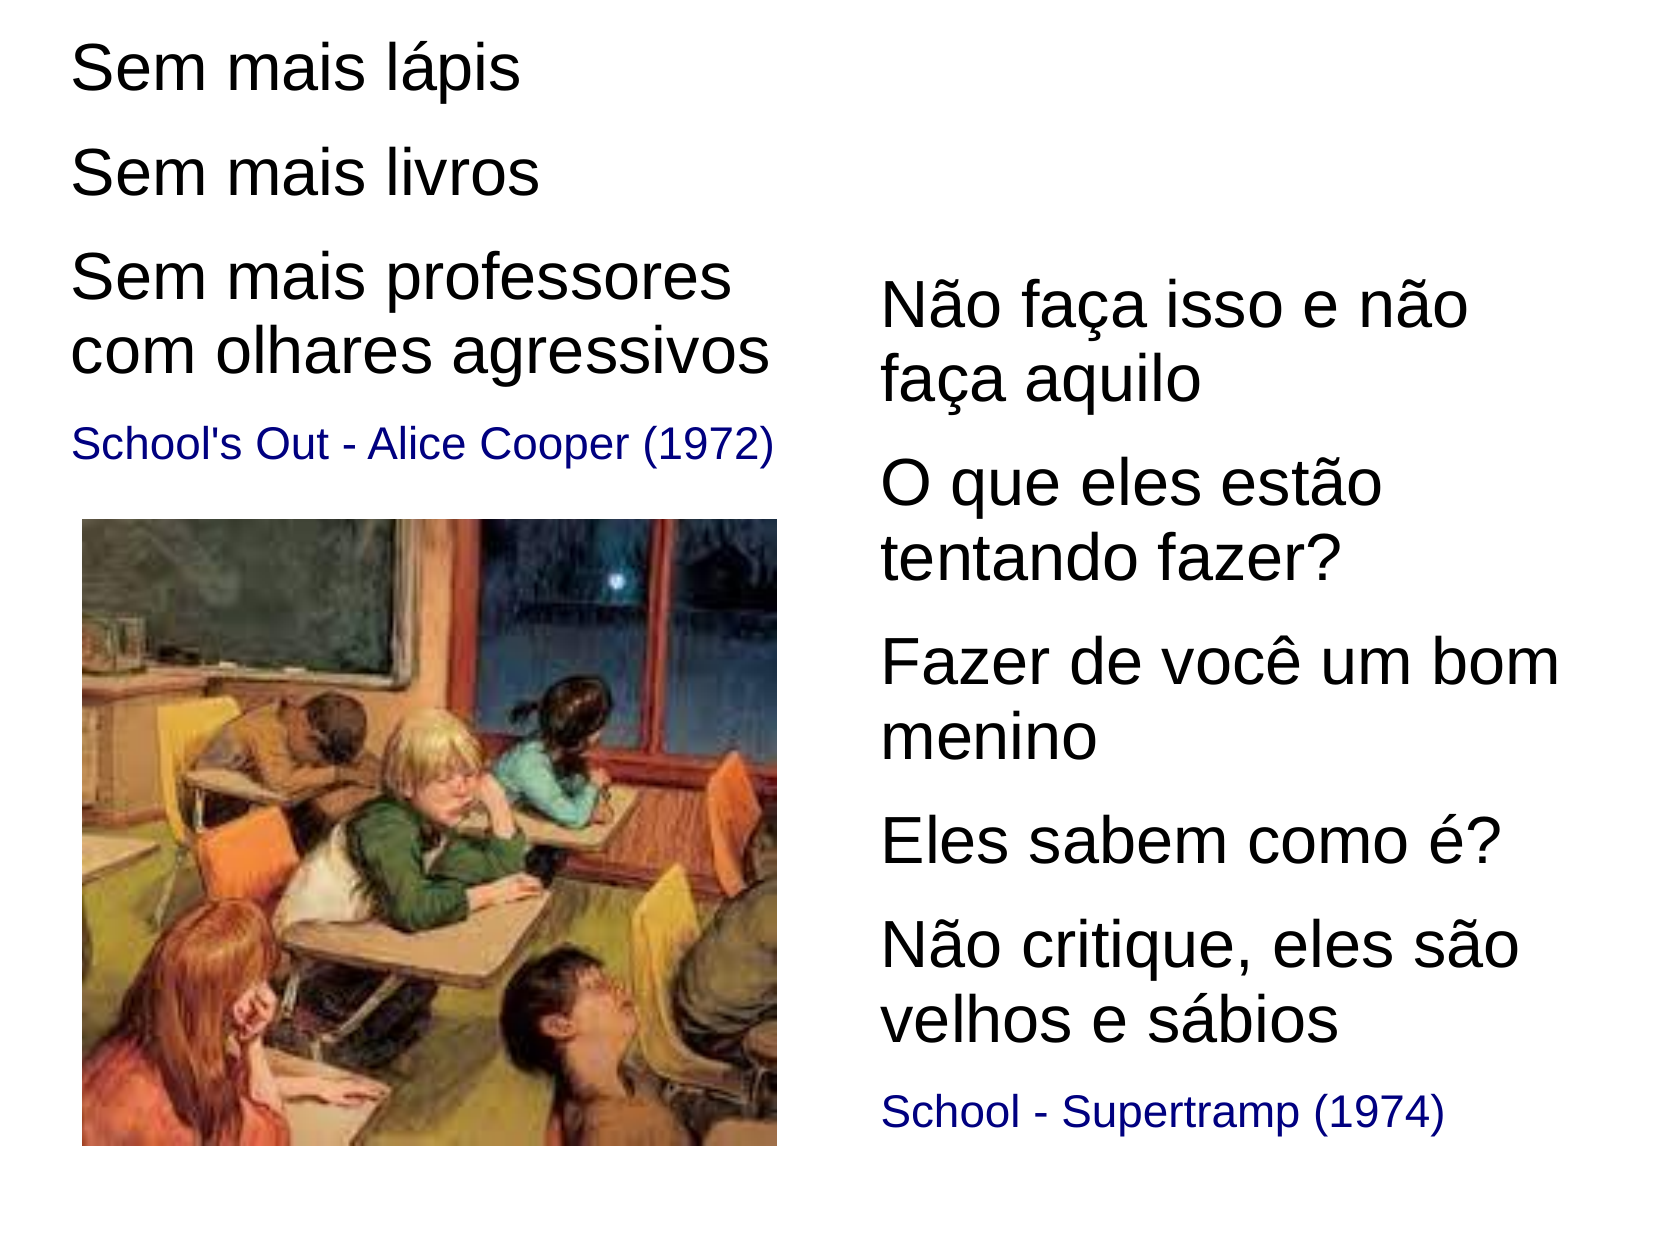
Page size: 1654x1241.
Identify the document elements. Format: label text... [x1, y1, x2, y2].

list Não faça isso e não faça aquilo O que eles estão tentando fazer? Fazer de você um bom menino Eles sabem como é? Não critique, eles são velhos e sábios School - Supertramp (1974) [880, 266, 1607, 1138]
list Sem mais lápis Sem mais livros Sem mais professores com olhares agressivos School's Out - Alice Cooper (1972) [70, 30, 798, 750]
picture [82, 519, 777, 1146]
